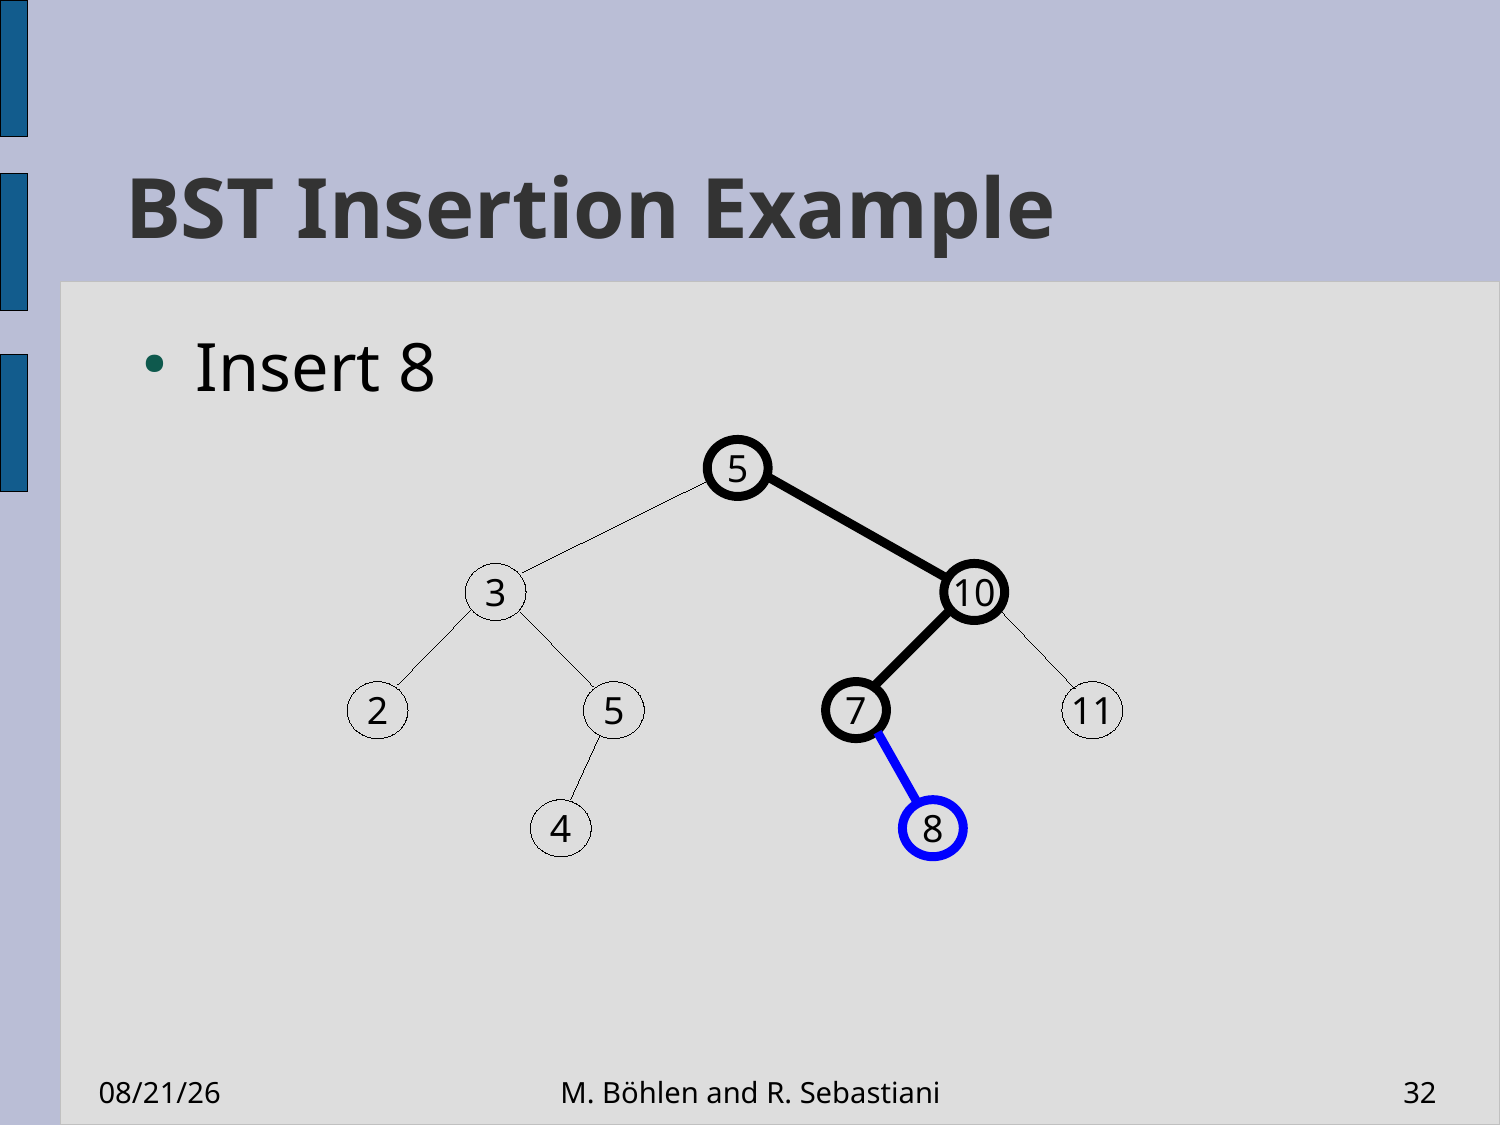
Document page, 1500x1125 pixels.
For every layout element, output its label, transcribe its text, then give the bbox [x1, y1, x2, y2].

text_box 5 [583, 681, 645, 739]
list Insert 8 [110, 312, 1392, 1037]
text_box 3 [465, 563, 527, 621]
text_box 10 [943, 563, 1005, 621]
text_box 4 [530, 799, 592, 857]
text_box 7 [825, 681, 887, 739]
text_box 8 [902, 799, 964, 857]
title BST Insertion Example [110, 67, 1392, 271]
text_box 5 [707, 439, 769, 497]
text_box 2 [347, 681, 409, 739]
text_box 11 [1061, 681, 1123, 739]
